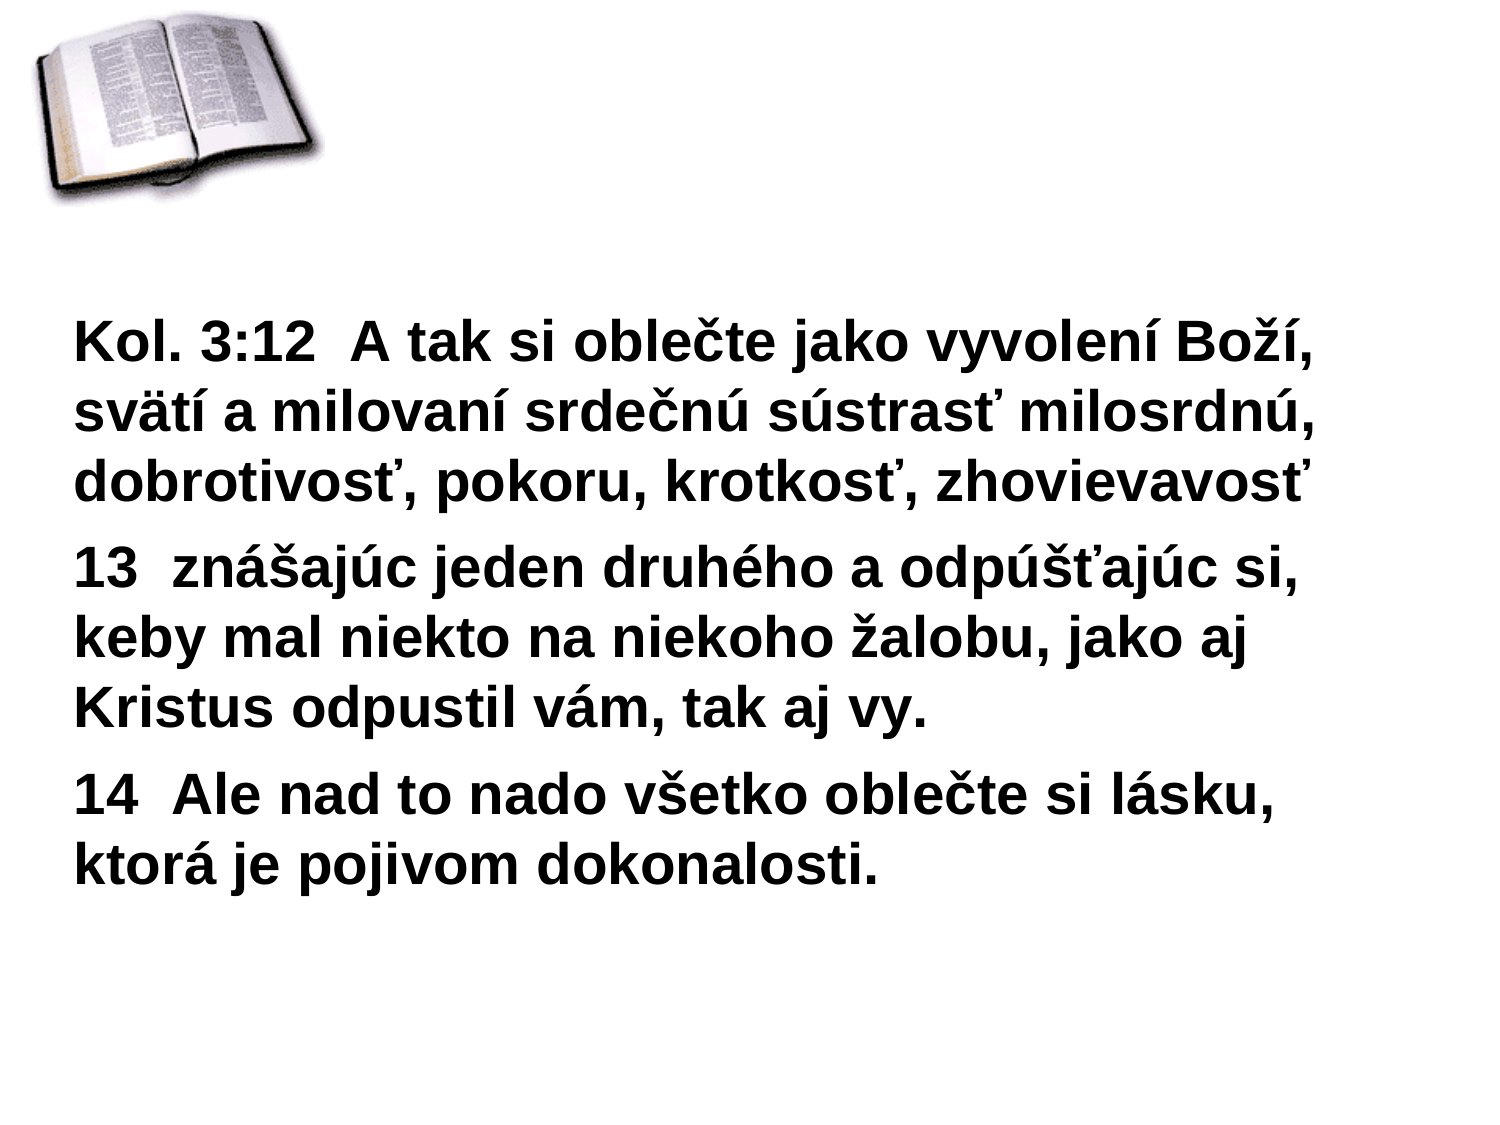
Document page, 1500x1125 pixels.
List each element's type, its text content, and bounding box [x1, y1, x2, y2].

list Kol. 3:12 A tak si oblečte jako vyvolení Boží, svätí a milovaní srdečnú sústrasť milosrdnú, dobrotivosť, pokoru, krotkosť, zhovievavosť 13 znášajúc jeden druhého a odpúšťajúc si, keby mal niekto na niekoho žalobu, jako aj Kristus odpustil vám, tak aj vy. 14 Ale nad to nado všetko oblečte si lásku, ktorá je pojivom dokonalosti. [59, 295, 1410, 1077]
picture [23, 3, 325, 207]
